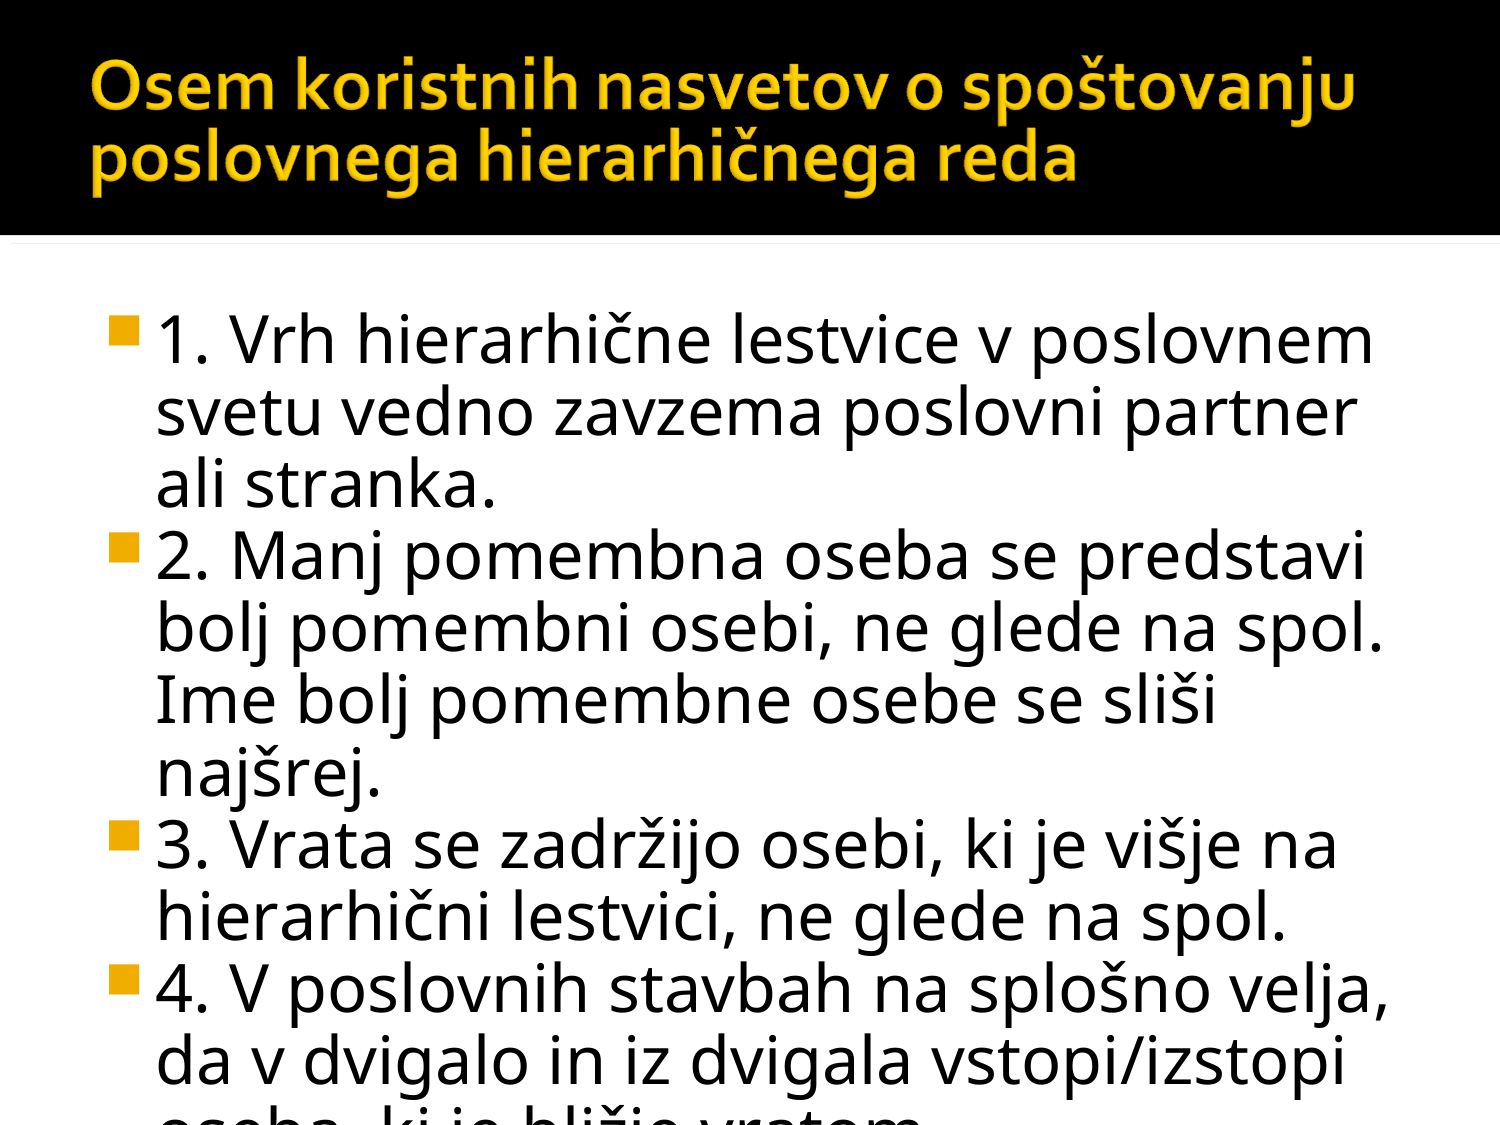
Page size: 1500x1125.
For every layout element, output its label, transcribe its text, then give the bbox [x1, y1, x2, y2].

list 1. Vrh hierarhične lestvice v poslovnem svetu vedno zavzema poslovni partner ali stranka. 2. Manj pomembna oseba se predstavi bolj pomembni osebi, ne glede na spol. Ime bolj pomembne osebe se sliši najšrej. 3. Vrata se zadržijo osebi, ki je višje na hierarhični lestvici, ne glede na spol. 4. V poslovnih stavbah na splošno velja, da v dvigalo in iz dvigala vstopi/izstopi oseba, ki je bližje vratom. [75, 291, 1426, 1125]
text_box [41, 15, 1427, 233]
